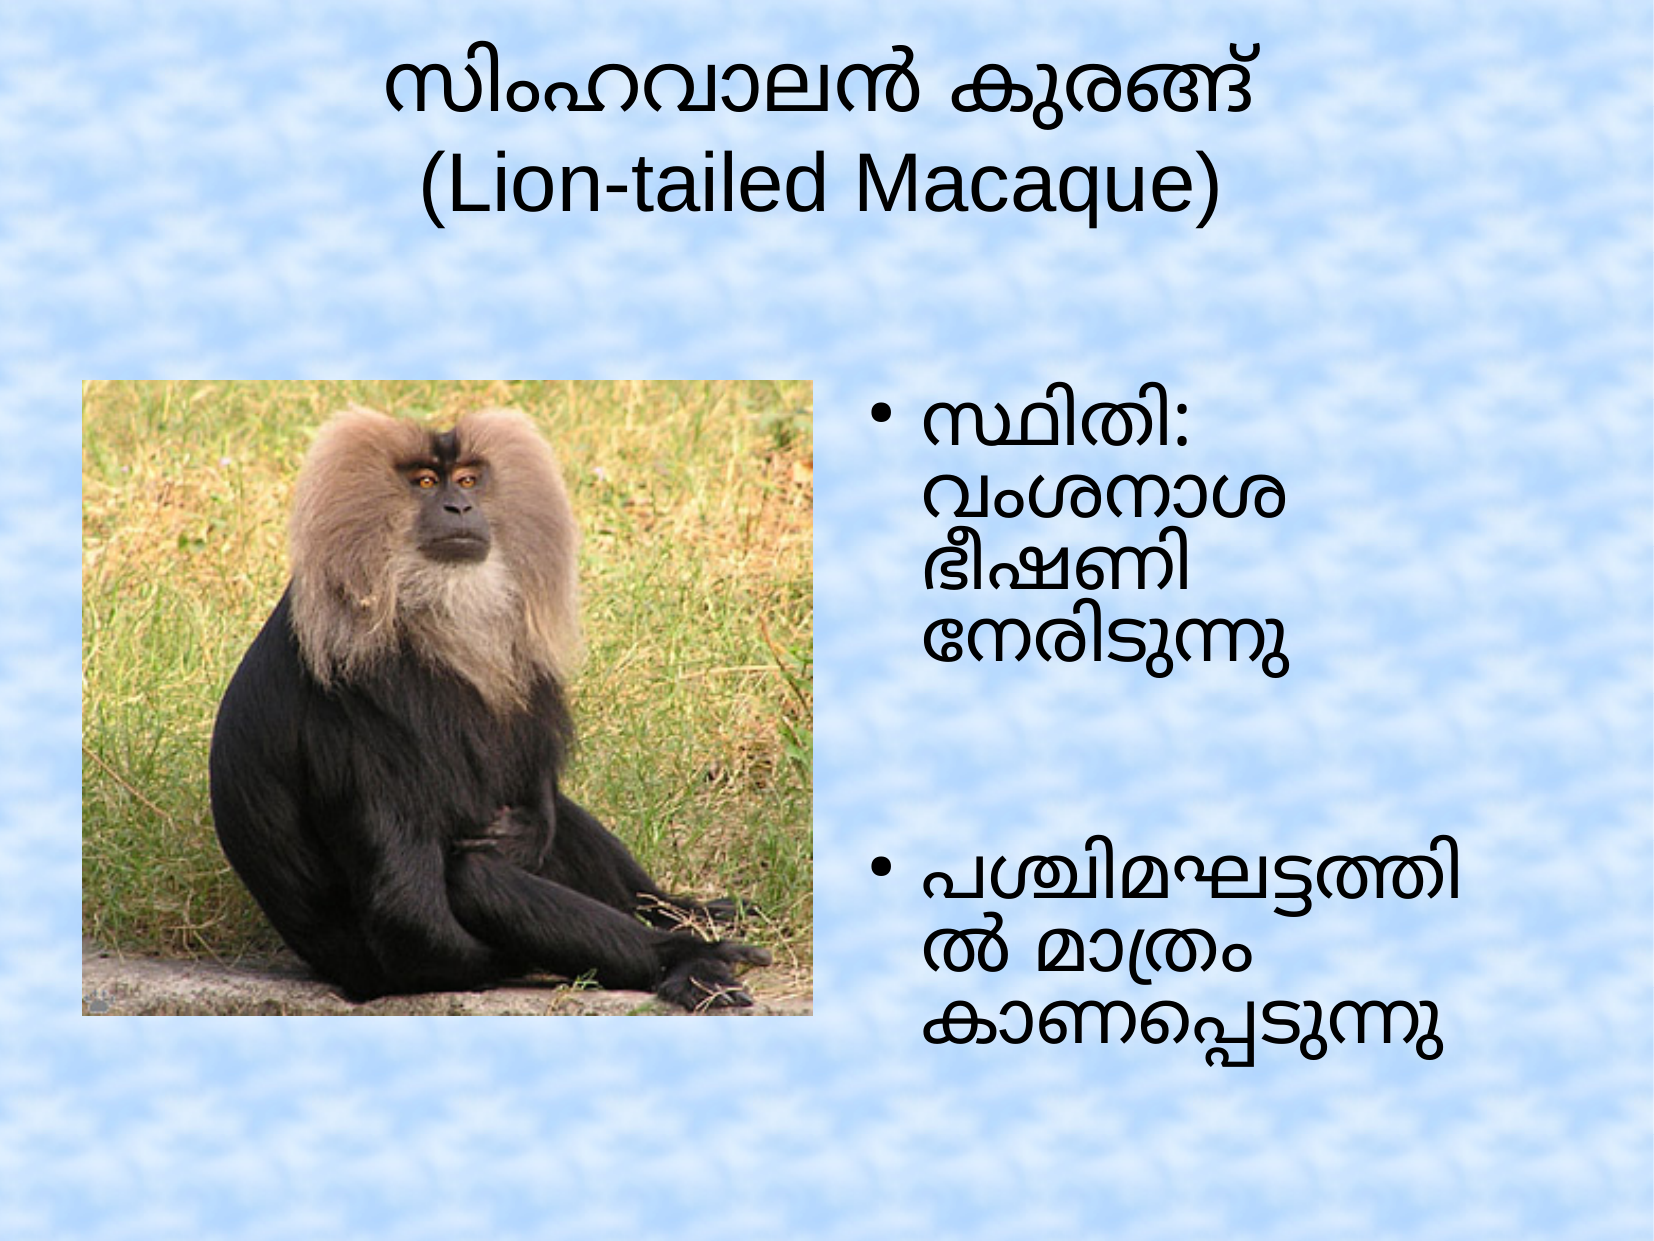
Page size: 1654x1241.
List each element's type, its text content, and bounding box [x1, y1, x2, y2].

list സ്ഥിതി: വംശനാശ ഭീഷണി നേരിടുന്നു പശ്ചിമഘട്ടത്തില്‍ മാത്രം കാണപ്പെടുന്നു [835, 380, 1566, 1199]
title സിംഹവാലന്‍ കുരങ്ങ് (Lion-tailed Macaque) [88, 20, 1577, 237]
picture [0, 0, 1654, 1241]
